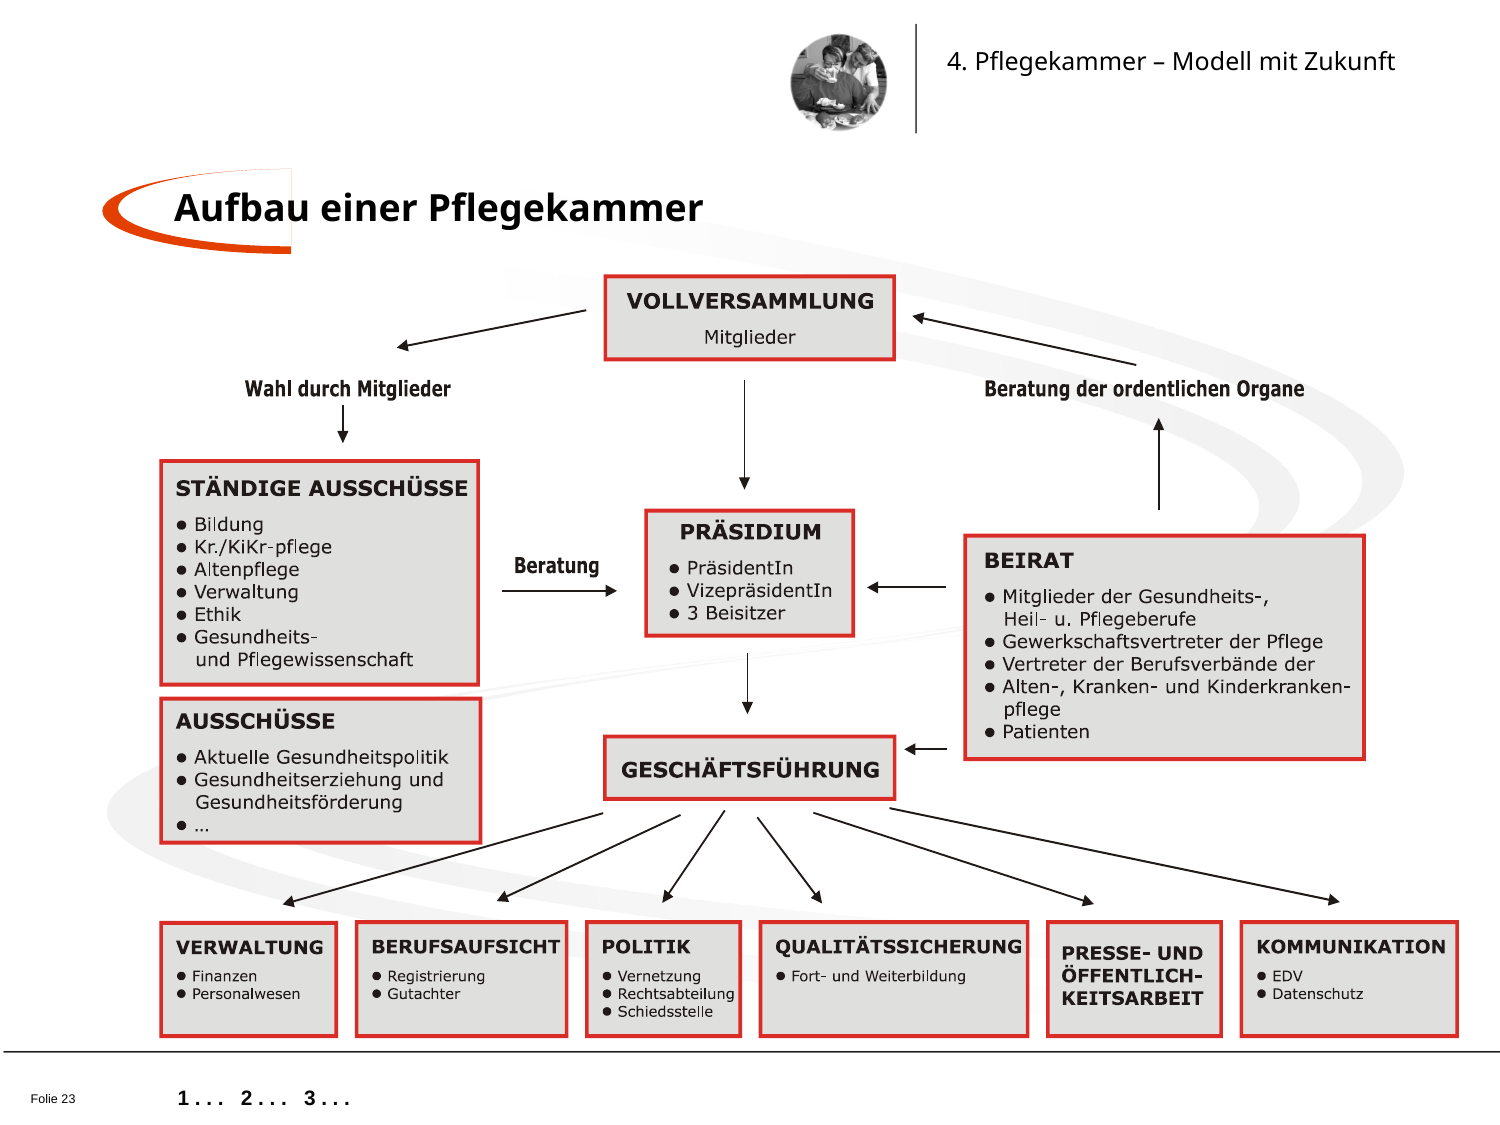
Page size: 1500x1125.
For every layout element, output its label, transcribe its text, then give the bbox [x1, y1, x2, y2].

chart [101, 167, 293, 257]
text_box 4. Pflegekammer – Modell mit Zukunft [932, 30, 1473, 84]
text_box Folie <Nummer> [0, 1083, 107, 1125]
text_box Aufbau einer Pflegekammer [293, 176, 1459, 238]
text_box 1 . . . 2 . . . 3 . . . [159, 1077, 369, 1118]
picture [0, 0, 1500, 1125]
